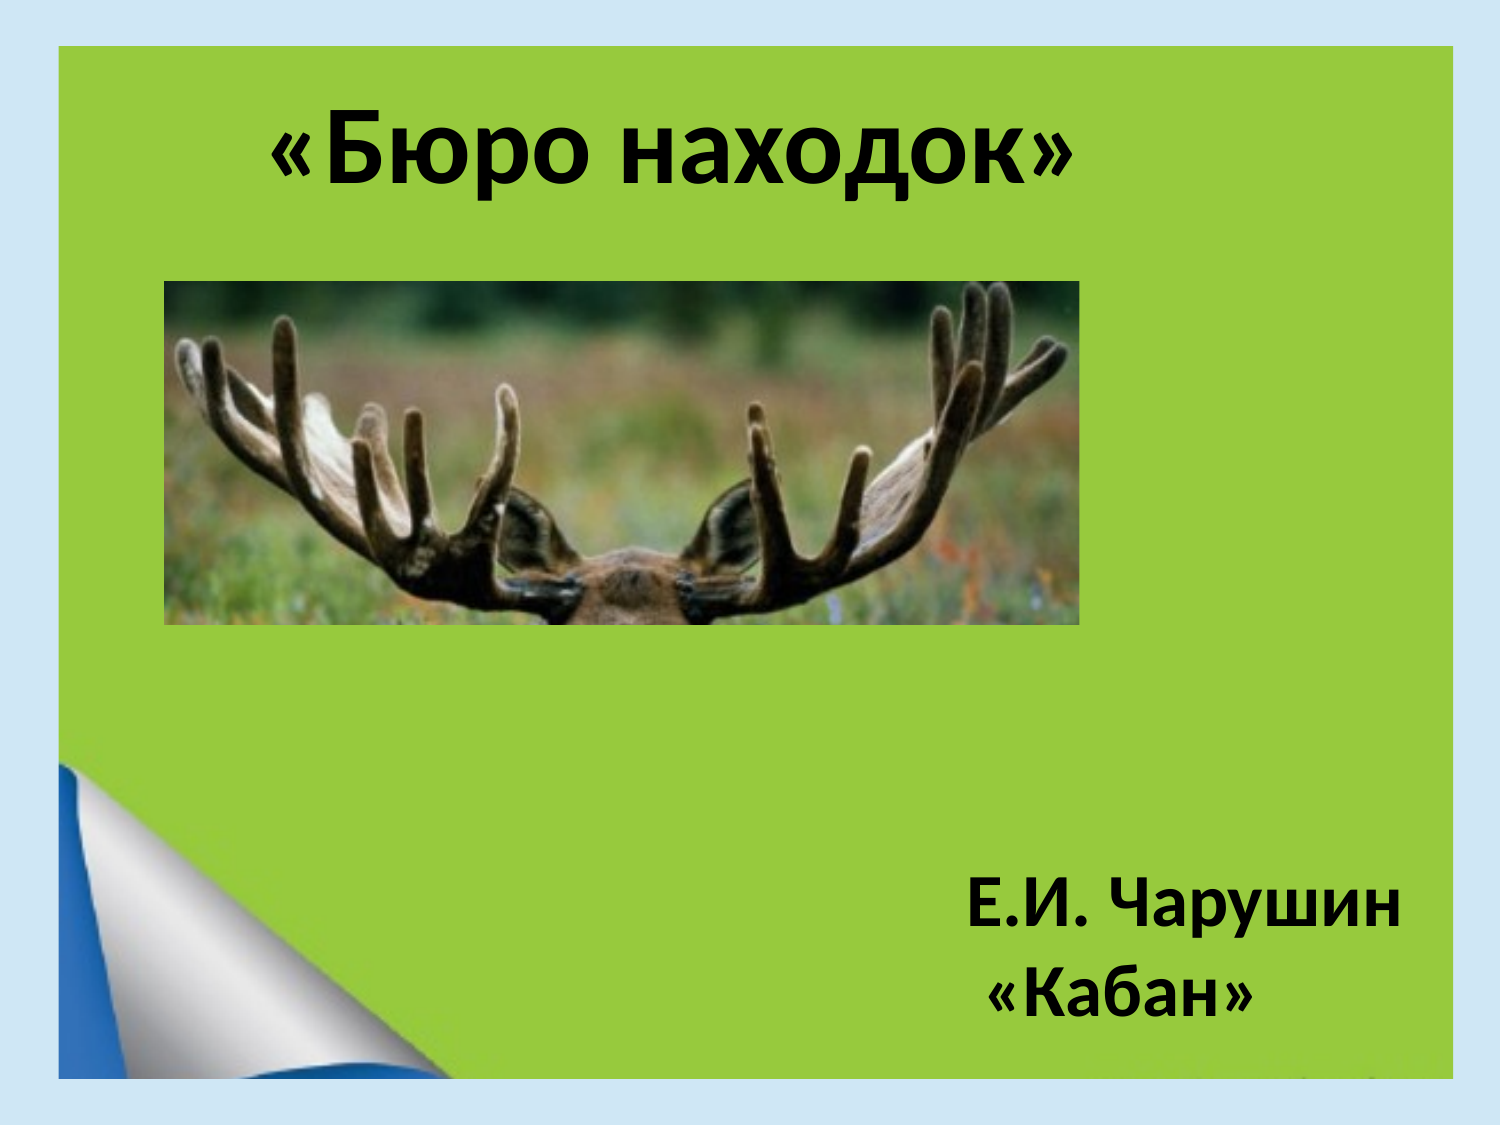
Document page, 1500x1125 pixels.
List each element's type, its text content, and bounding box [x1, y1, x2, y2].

picture [58, 46, 1454, 1079]
text_box «Бюро находок» [0, 45, 1350, 233]
text_box Е.И. Чарушин «Кабан» [951, 843, 1419, 1039]
